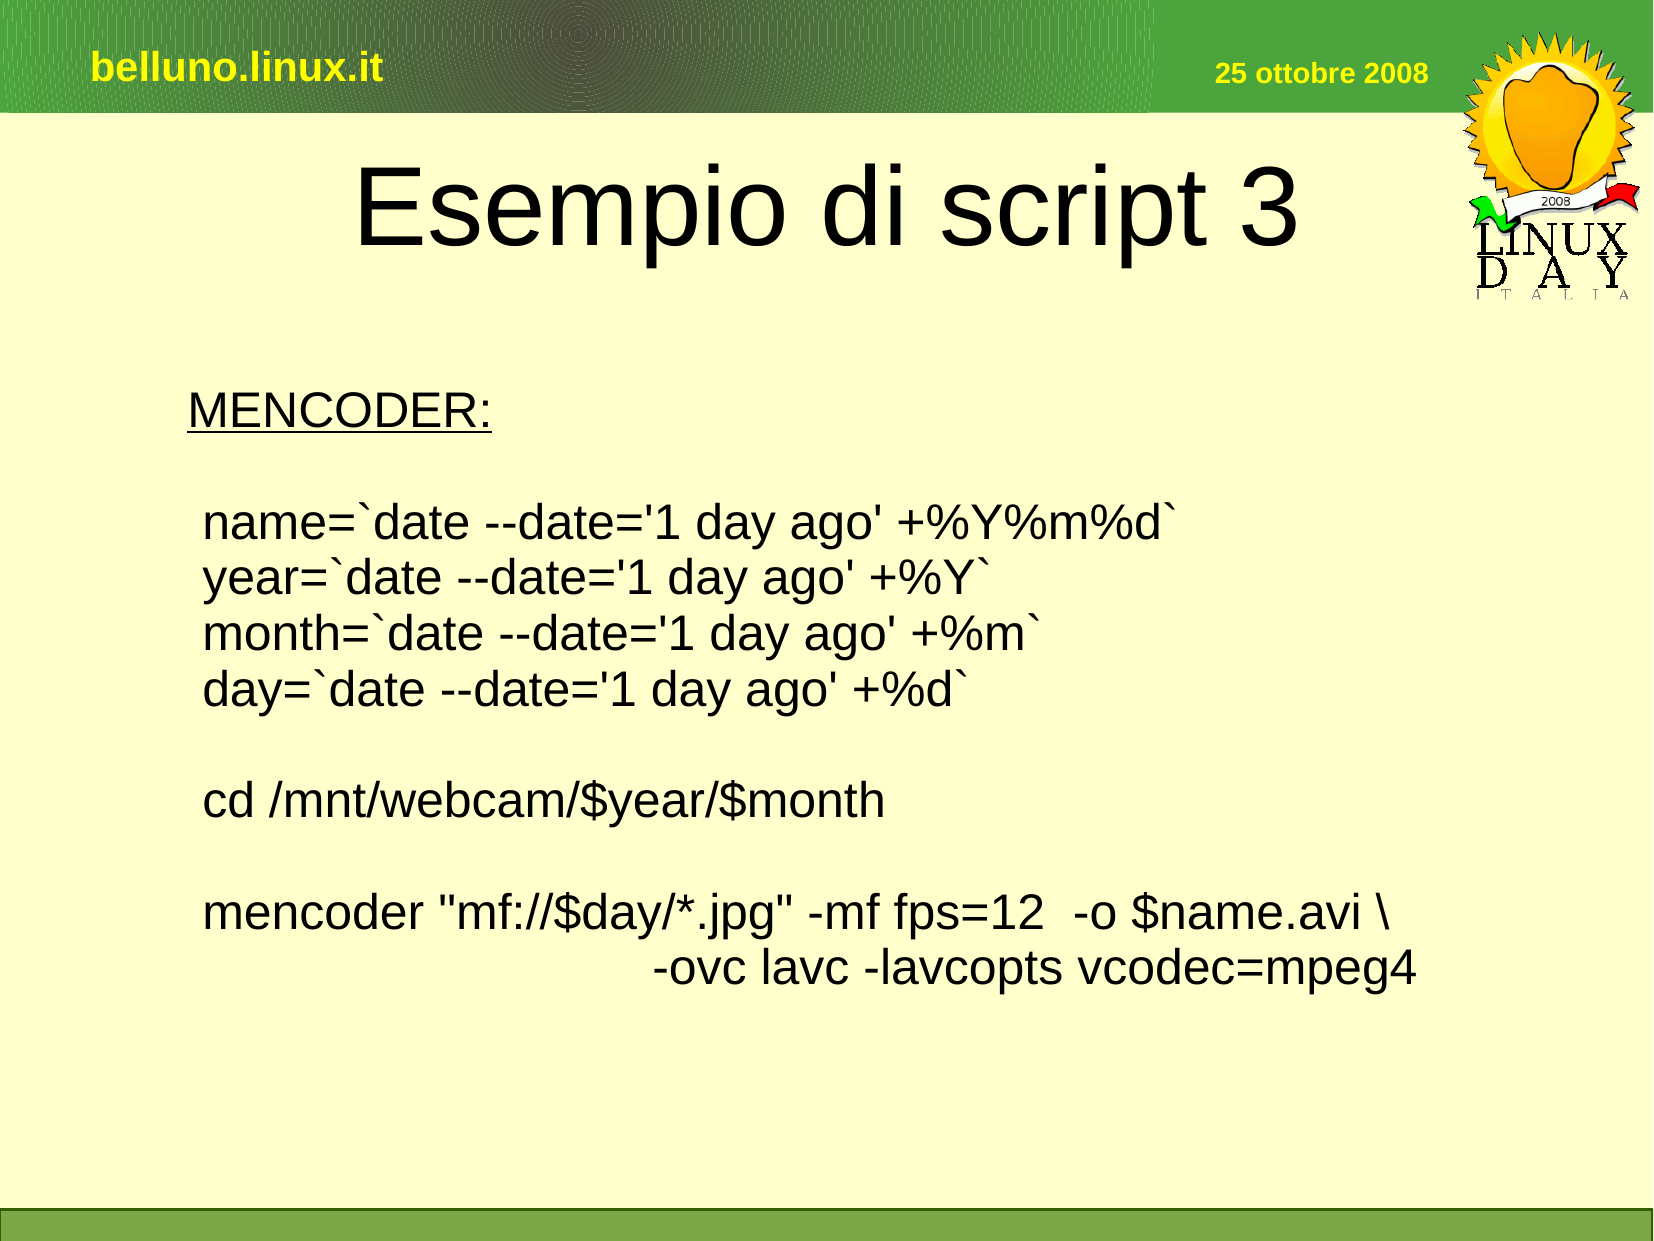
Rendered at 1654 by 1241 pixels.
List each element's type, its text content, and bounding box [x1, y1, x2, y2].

title Esempio di script 3 [121, 110, 1533, 303]
text_box MENCODER: name=`date --date='1 day ago' +%Y%m%d` year=`date --date='1 day ago' +%Y` month=`date --date='1 day ago' +%m` day=`date --date='1 day ago' +%d` cd /mnt/webcam/$year/$month mencoder "mf://$day/*.jpg" -mf fps=12 -o $name.avi \ -ovc lavc -lavcopts vcodec=mpeg4 [112, 375, 1576, 1088]
picture [1462, 29, 1641, 300]
